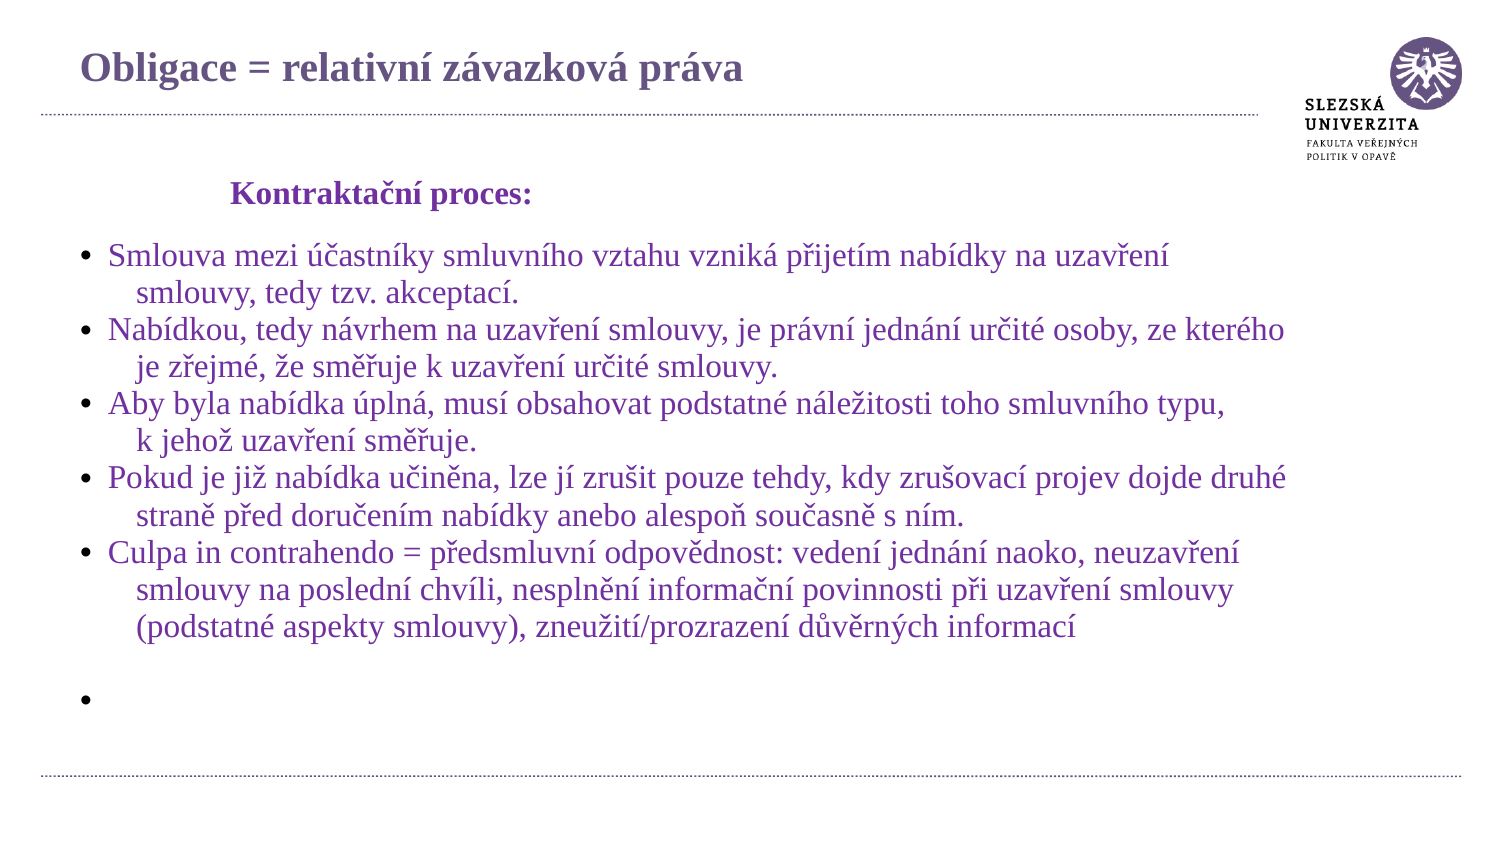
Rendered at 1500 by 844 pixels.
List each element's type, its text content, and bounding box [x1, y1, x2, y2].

title Obligace = relativní závazková práva [64, 32, 1281, 116]
text_box Kontraktační proces: Smlouva mezi účastníky smluvního vztahu vzniká přijetím nabídky na uzavření smlouvy, tedy tzv. akceptací. Nabídkou, tedy návrhem na uzavření smlouvy, je právní jednání určité osoby, ze kterého je zřejmé, že směřuje k uzavření určité smlouvy. Aby byla nabídka úplná, musí obsahovat podstatné náležitosti toho smluvního typu, k jehož uzavření směřuje. Pokud je již nabídka učiněna, lze jí zrušit pouze tehdy, kdy zrušovací projev dojde druhé straně před doručením nabídky anebo alespoň současně s ním. Culpa in contrahendo = předsmluvní odpovědnost: vedení jednání naoko, neuzavření smlouvy na poslední chvíli, nesplnění informační povinnosti při uzavření smlouvy (podstatné aspekty smlouvy), zneužití/prozrazení důvěrných informací [64, 161, 1309, 753]
